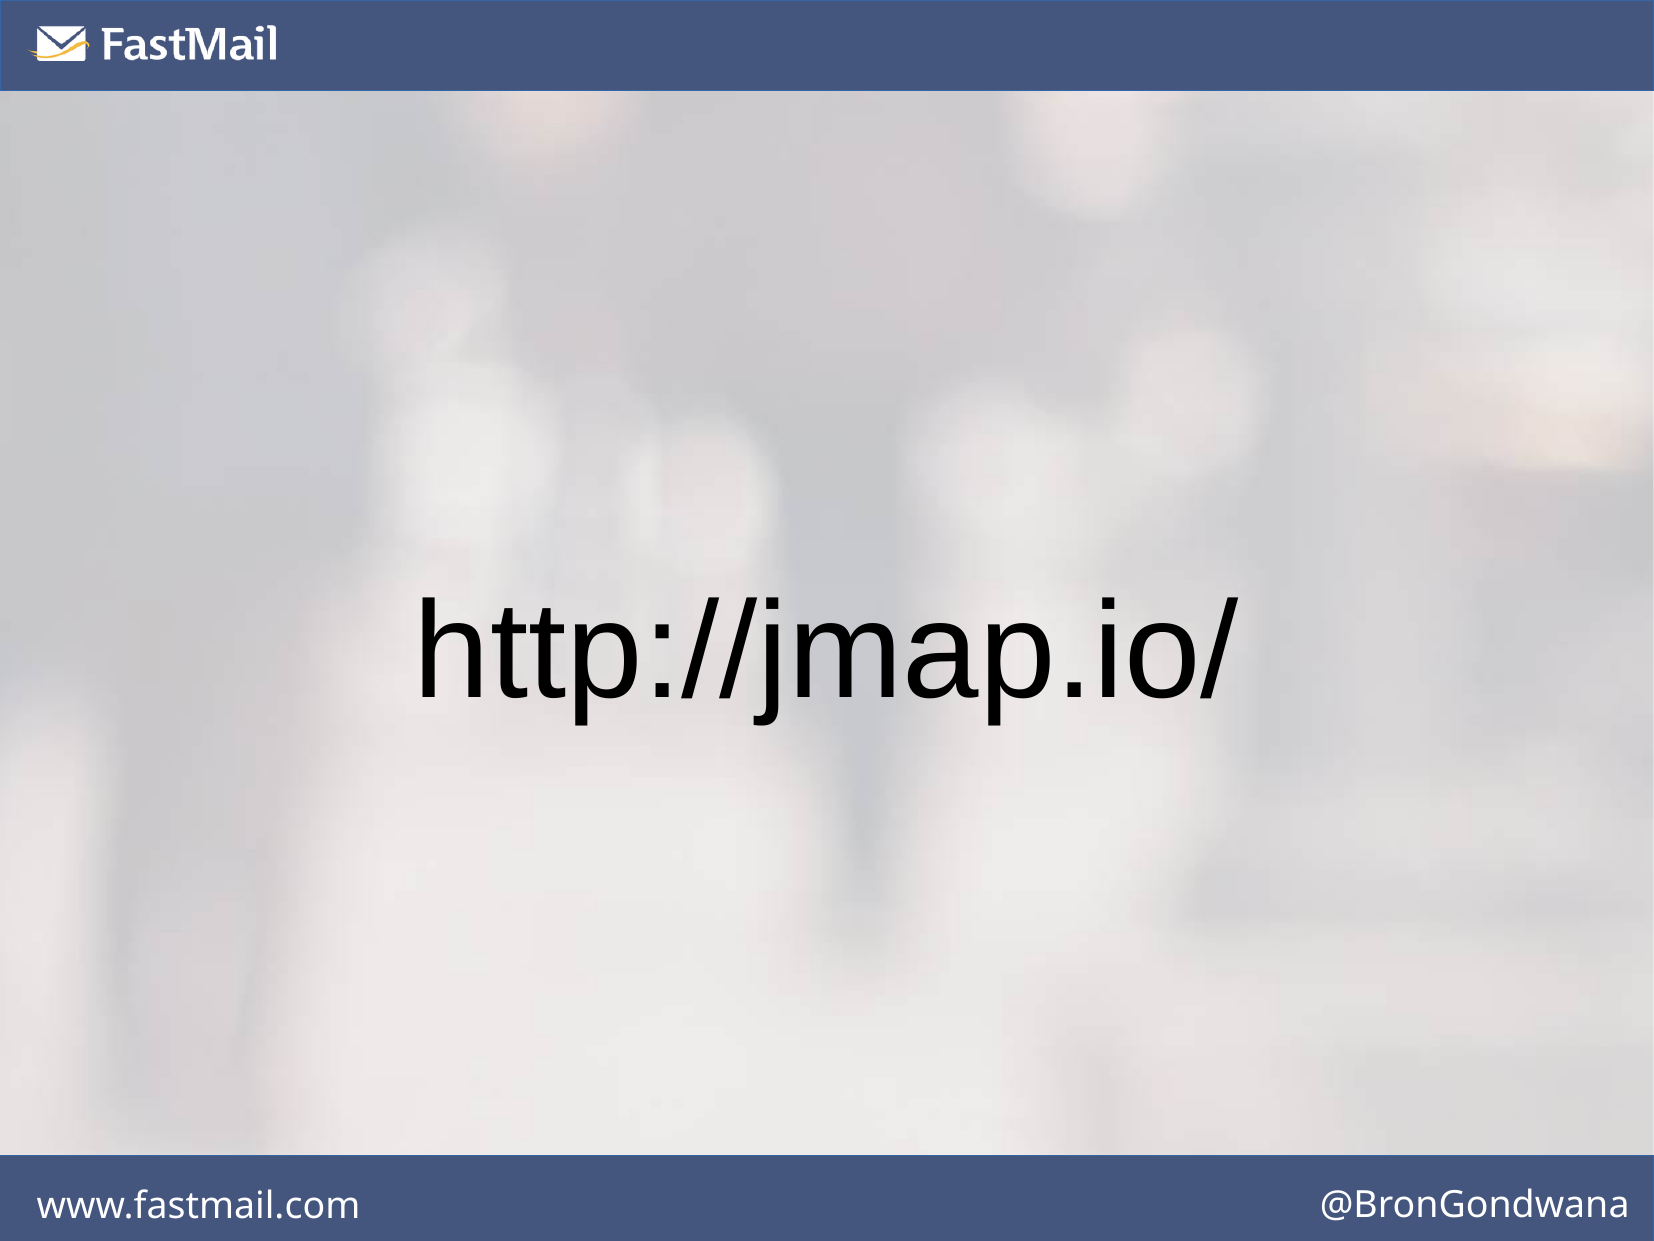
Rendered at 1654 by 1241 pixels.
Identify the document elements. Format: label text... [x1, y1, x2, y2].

subtitle http://jmap.io/ [82, 290, 1571, 1010]
picture [0, 91, 1654, 1155]
picture [26, 8, 302, 78]
